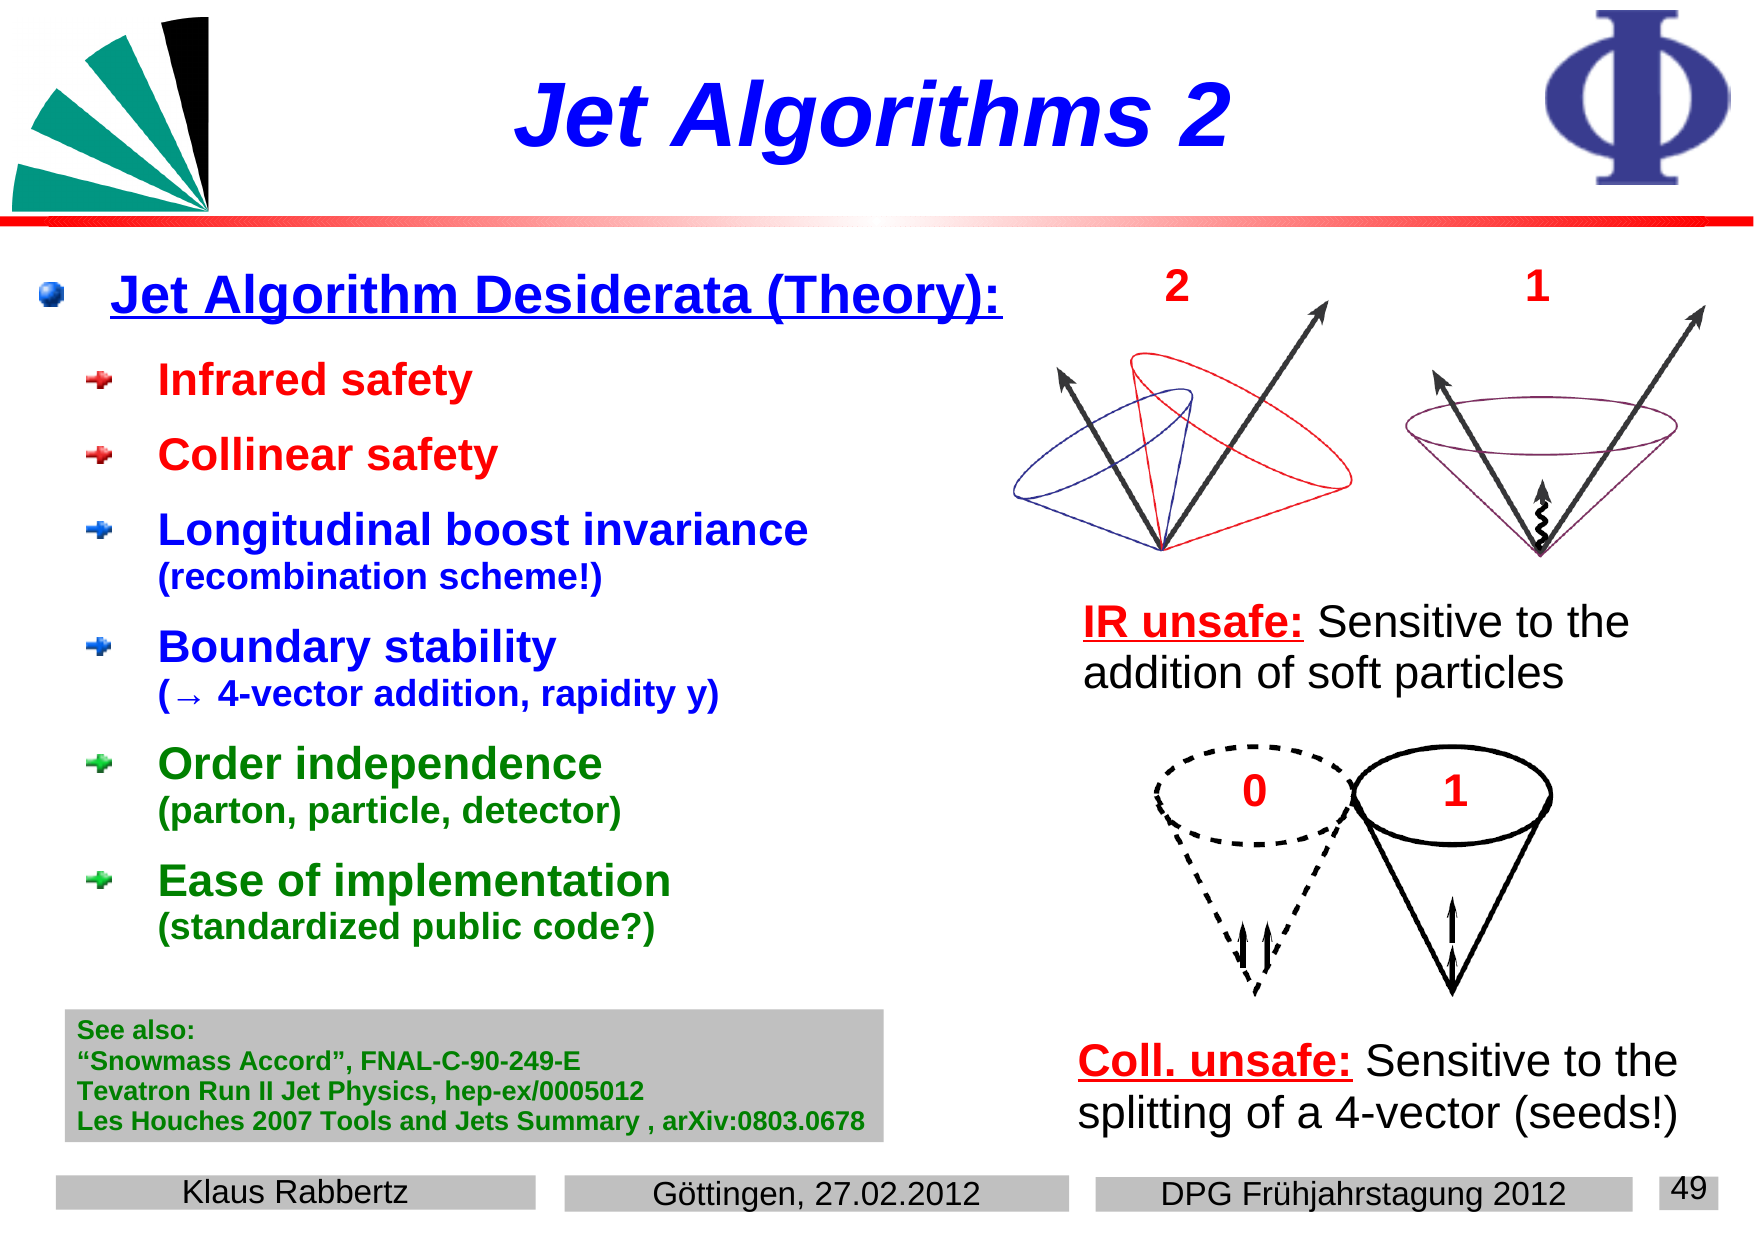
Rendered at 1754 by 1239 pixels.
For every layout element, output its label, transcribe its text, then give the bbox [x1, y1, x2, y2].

title Jet Algorithms 2 [220, 16, 1525, 213]
picture [1397, 295, 1713, 564]
picture [1150, 738, 1560, 1007]
text_box See also: “Snowmass Accord”, FNAL-C-90-249-E Tevatron Run II Jet Physics, hep-ex/0005012 Les Houches 2007 Tools and Jets Summary , arXiv:0803.0678 [64, 1009, 883, 1143]
text_box Coll. unsafe: Sensitive to the splitting of a 4-vector (seeds!) [1065, 1029, 1692, 1144]
text_box 2 [1152, 254, 1202, 318]
picture [12, 17, 209, 214]
list Jet Algorithm Desiderata (Theory): Infrared safety Collinear safety Longitudinal boost invariance (recombination scheme!) Boundary stability (→ 4-vector addition, rapidity y) Order independence (parton, particle, detector) Ease of implementation (standardized public code?) [27, 264, 1030, 949]
text_box 0 [1230, 759, 1280, 823]
picture [1030, 291, 1353, 557]
picture [1545, 10, 1731, 185]
text_box 1 [1512, 254, 1563, 318]
text_box 1 [1431, 759, 1481, 823]
text_box IR unsafe: Sensitive to the addition of soft particles [1071, 589, 1643, 705]
